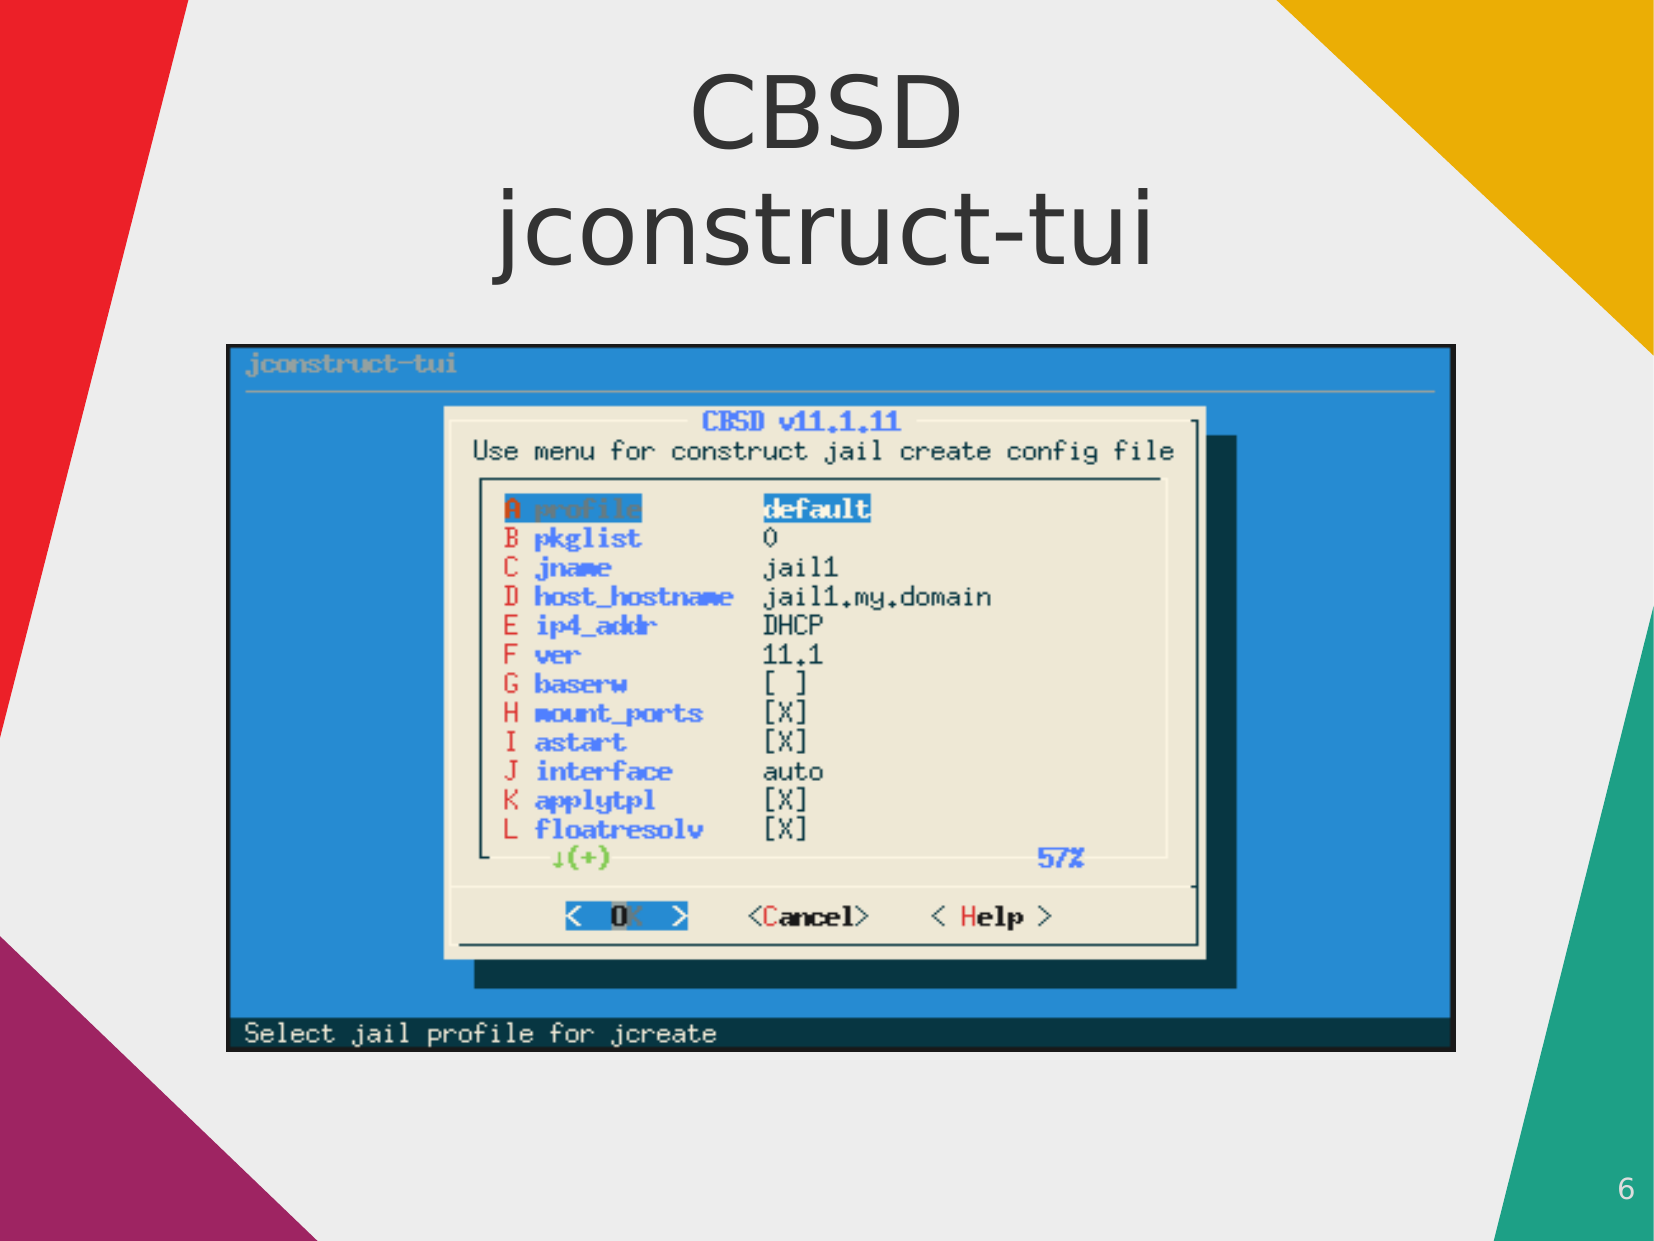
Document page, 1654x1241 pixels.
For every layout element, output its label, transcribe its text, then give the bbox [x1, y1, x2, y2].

picture [226, 344, 1456, 1052]
title CBSD jconstruct-tui [114, 55, 1539, 288]
